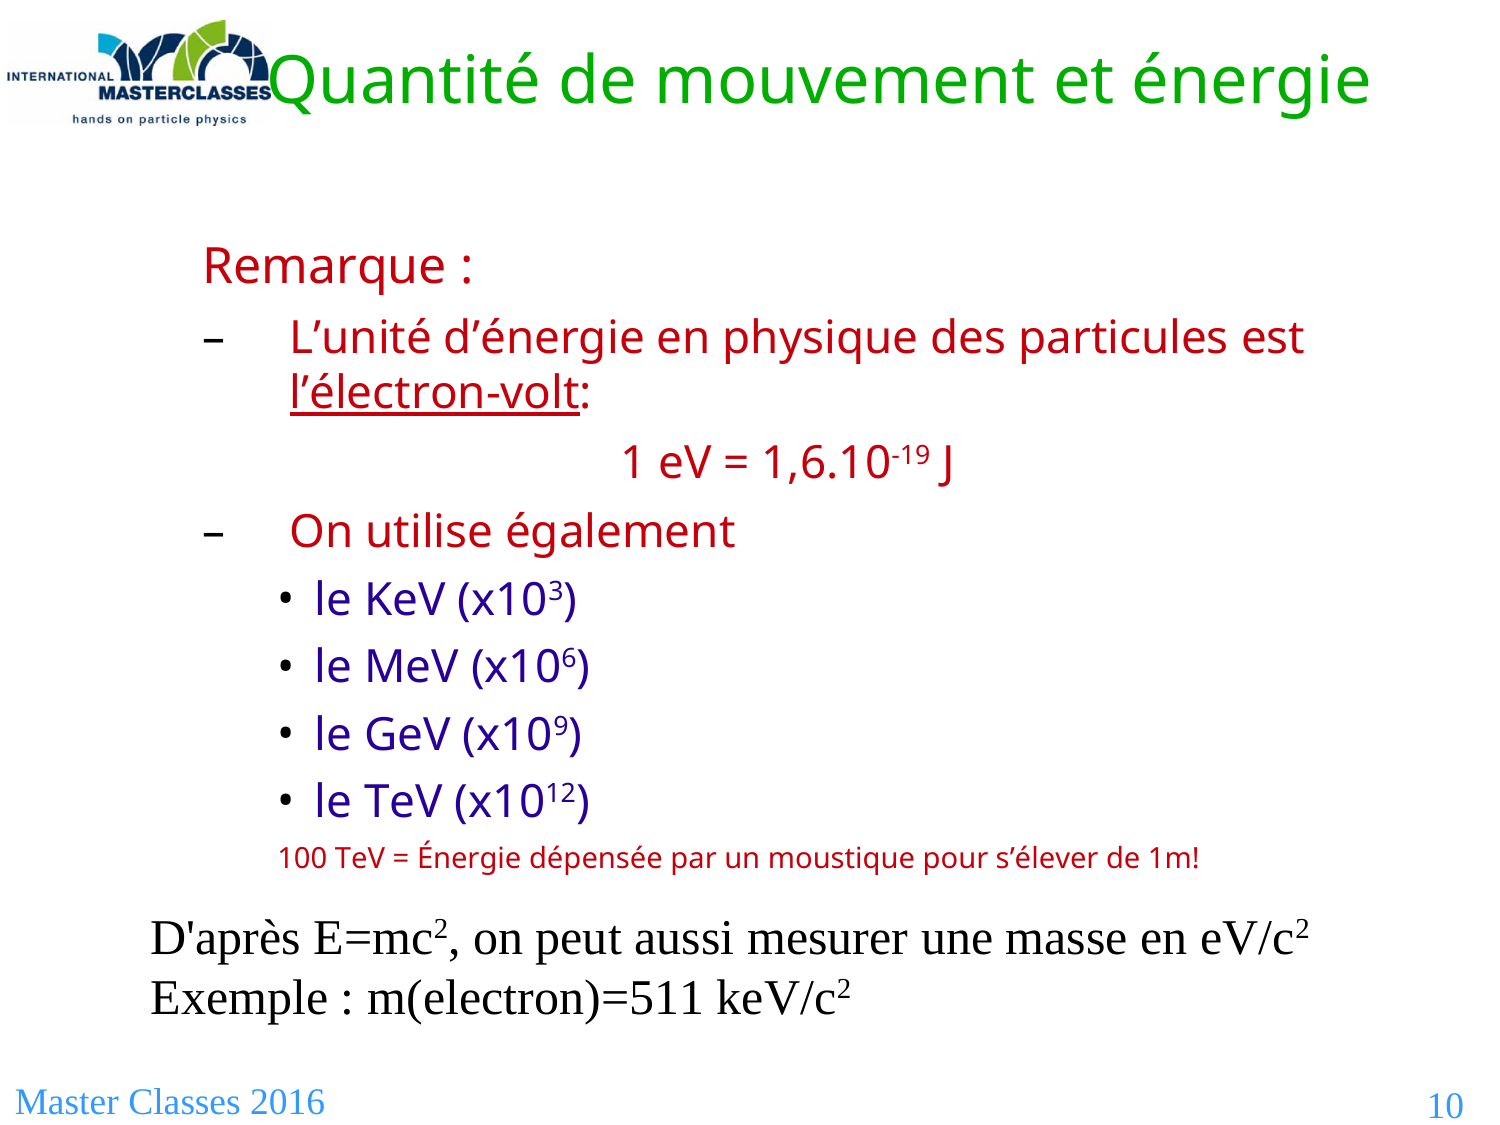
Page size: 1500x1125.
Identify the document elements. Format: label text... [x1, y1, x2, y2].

list Remarque : L’unité d’énergie en physique des particules est l’électron-volt: 1 eV = 1,6.10-19 J On utilise également le KeV (x103) le MeV (x106) le GeV (x109) le TeV (x1012) 100 TeV = Énergie dépensée par un moustique pour s’élever de 1m! [112, 225, 1388, 979]
text_box D'après E=mc2, on peut aussi mesurer une masse en eV/c2 Exemple : m(electron)=511 keV/c2 [135, 897, 1326, 1033]
picture [2, 10, 280, 130]
title Quantité de mouvement et énergie [193, 12, 1447, 142]
